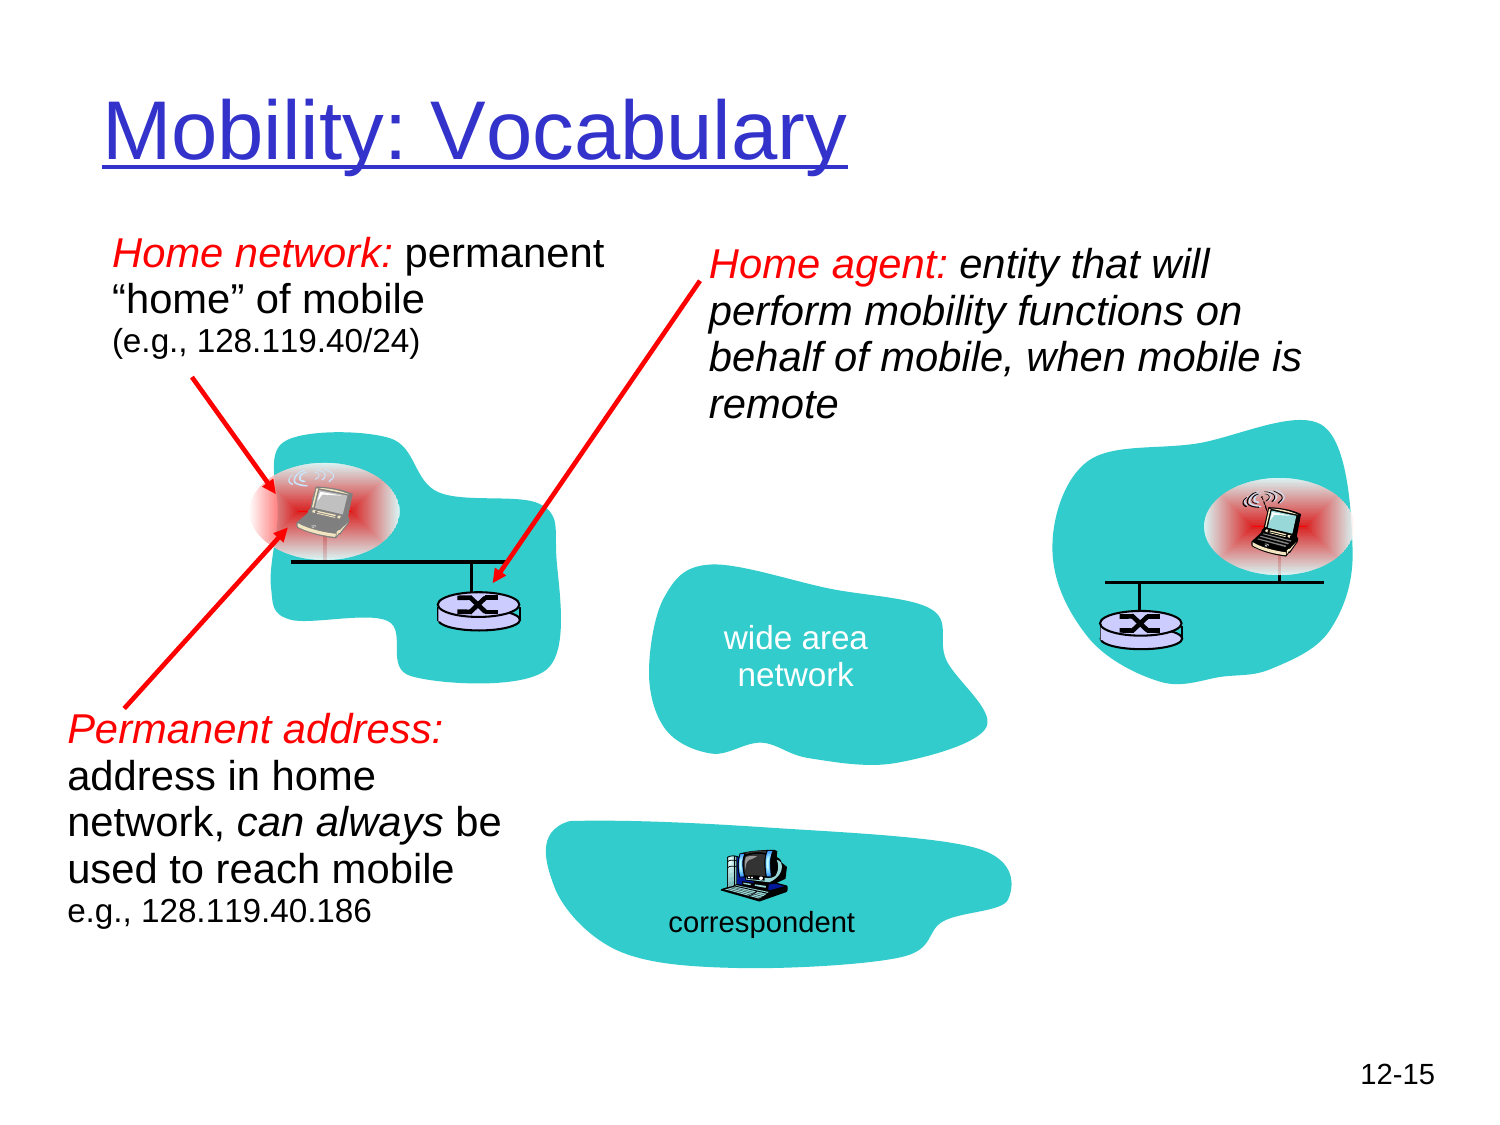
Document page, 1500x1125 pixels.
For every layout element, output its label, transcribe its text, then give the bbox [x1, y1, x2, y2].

text_box Permanent address: address in home network, can always be used to reach mobile e.g., 128.119.40.186 [52, 698, 530, 937]
chart [720, 849, 789, 897]
title Mobility: Vocabulary [87, 37, 1363, 225]
text_box wide area network [677, 611, 915, 702]
text_box correspondent [653, 897, 871, 947]
text_box [545, 820, 1012, 969]
text_box [249, 432, 562, 684]
text_box Home agent: entity that will perform mobility functions on behalf of mobile, when mobile is remote [694, 233, 1337, 435]
text_box [1052, 419, 1355, 685]
text_box [649, 564, 988, 765]
chart [1242, 489, 1302, 557]
text_box Home network: permanent “home” of mobile (e.g., 128.119.40/24) [97, 221, 647, 368]
